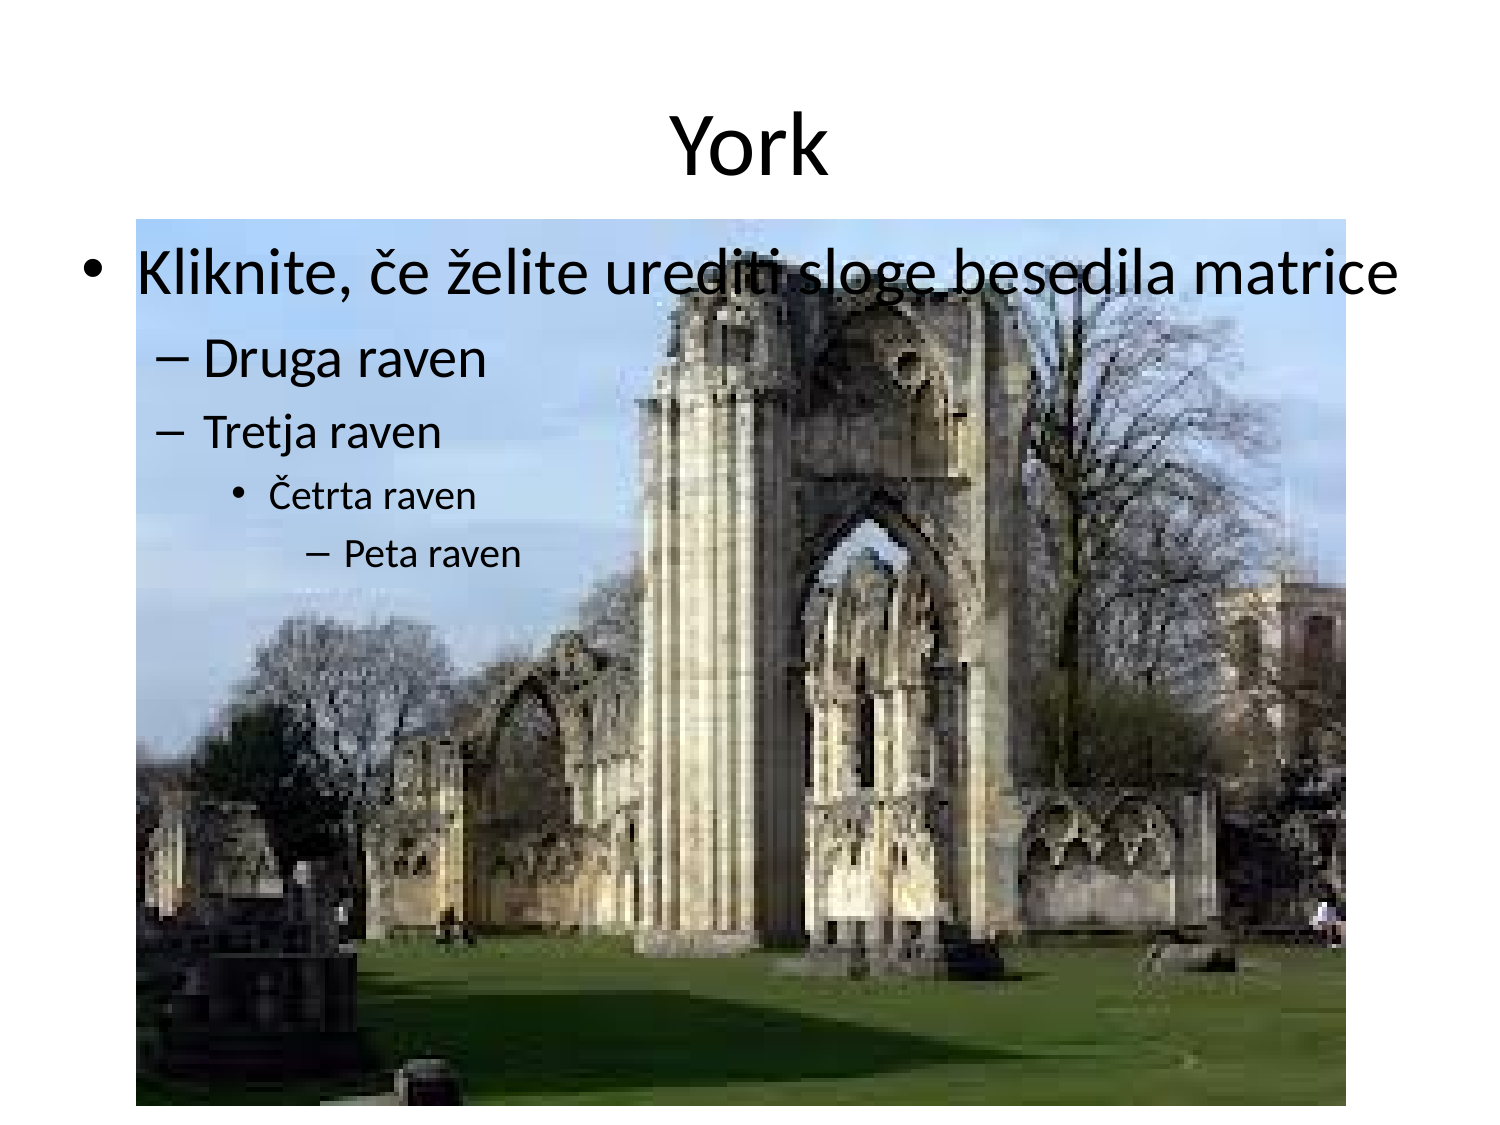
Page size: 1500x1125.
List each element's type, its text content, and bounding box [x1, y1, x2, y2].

picture [136, 219, 1346, 1106]
title York [75, 45, 1425, 233]
